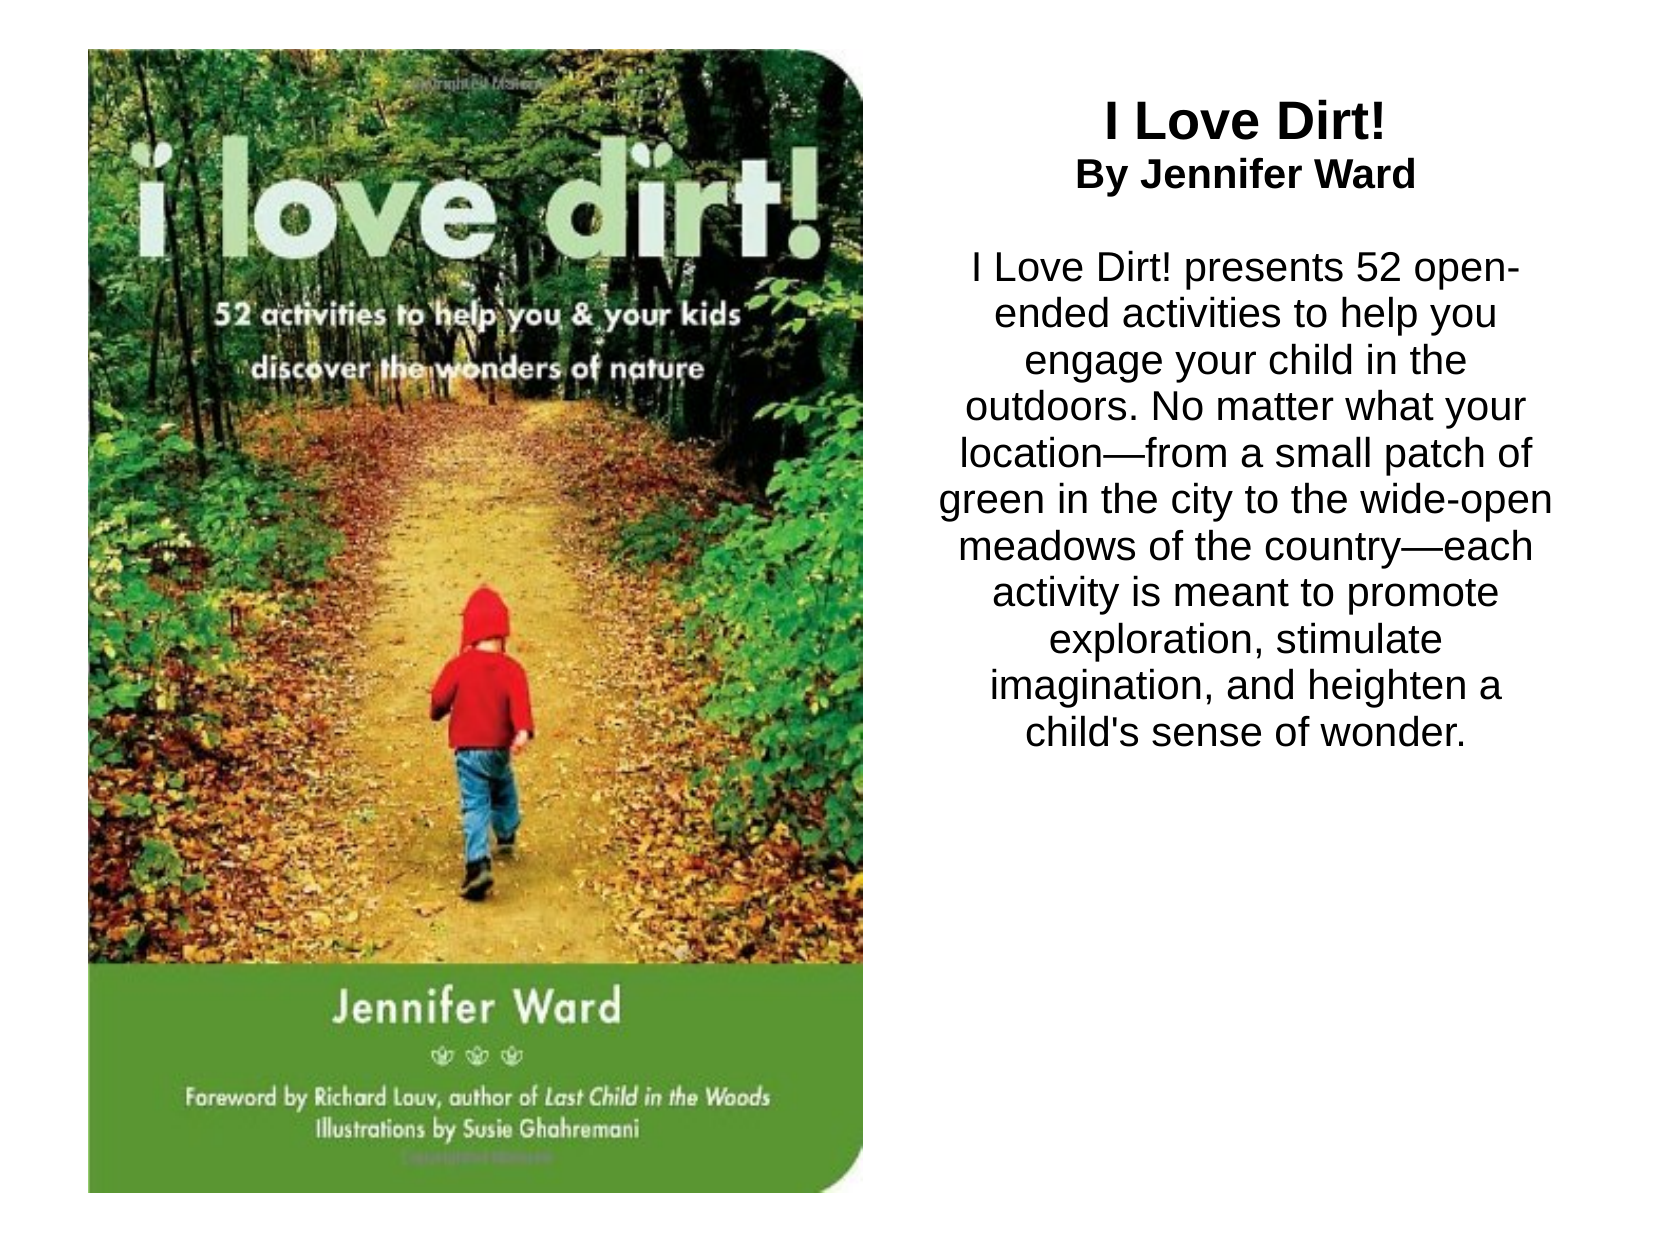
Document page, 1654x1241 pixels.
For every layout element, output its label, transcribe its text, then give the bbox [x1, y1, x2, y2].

text_box I Love Dirt! By Jennifer Ward I Love Dirt! presents 52 open-ended activities to help you engage your child in the outdoors. No matter what your location—from a small patch of green in the city to the wide-open meadows of the country—each activity is meant to promote exploration, stimulate imagination, and heighten a child's sense of wonder. [921, 82, 1571, 864]
picture [88, 49, 863, 1193]
